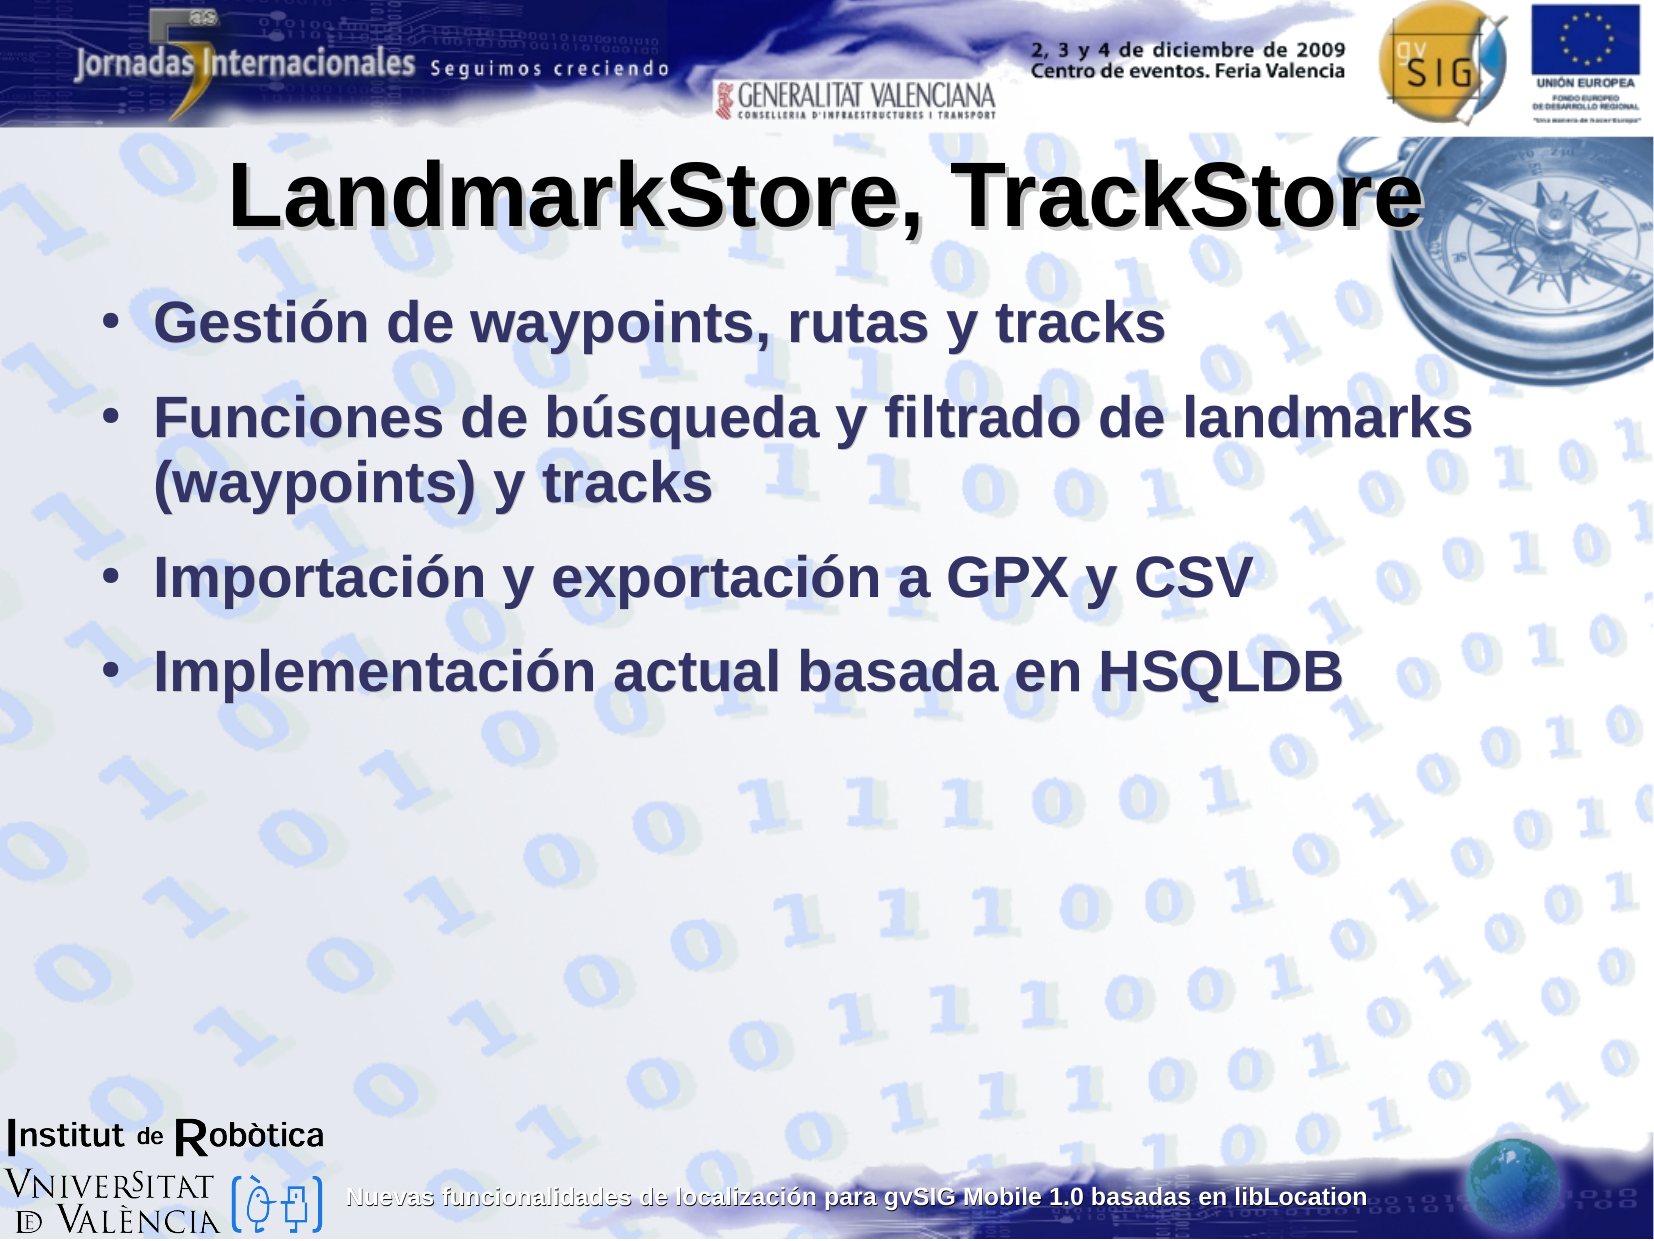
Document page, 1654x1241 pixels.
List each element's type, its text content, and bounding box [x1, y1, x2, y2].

title LandmarkStore, TrackStore [82, 90, 1571, 290]
picture [0, 0, 1654, 1239]
list Gestión de waypoints, rutas y tracks Funciones de búsqueda y filtrado de landmarks (waypoints) y tracks Importación y exportación a GPX y CSV Implementación actual basada en HSQLDB [82, 290, 1571, 1109]
